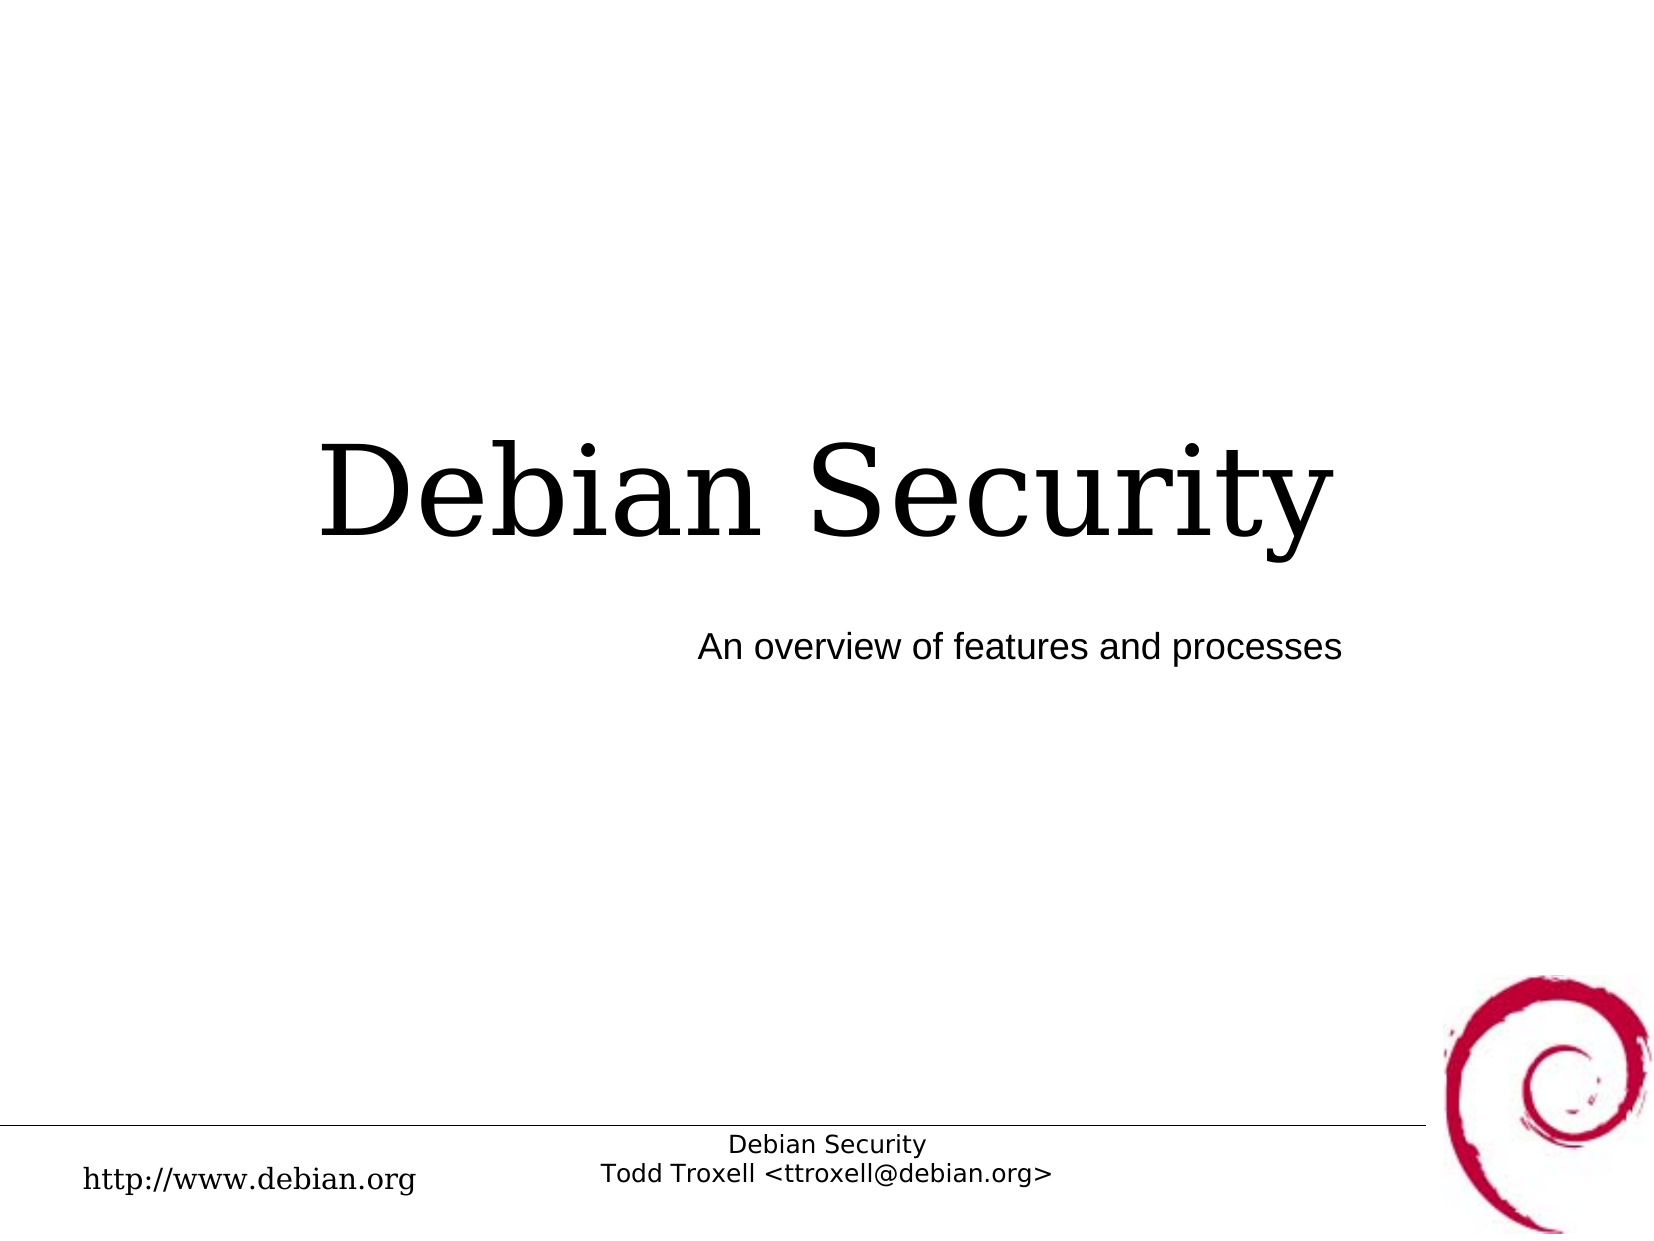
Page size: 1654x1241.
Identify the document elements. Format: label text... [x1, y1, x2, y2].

text_box Debian Security [300, 412, 1351, 573]
text_box An overview of features and processes [682, 618, 1357, 676]
picture [1443, 975, 1654, 1234]
